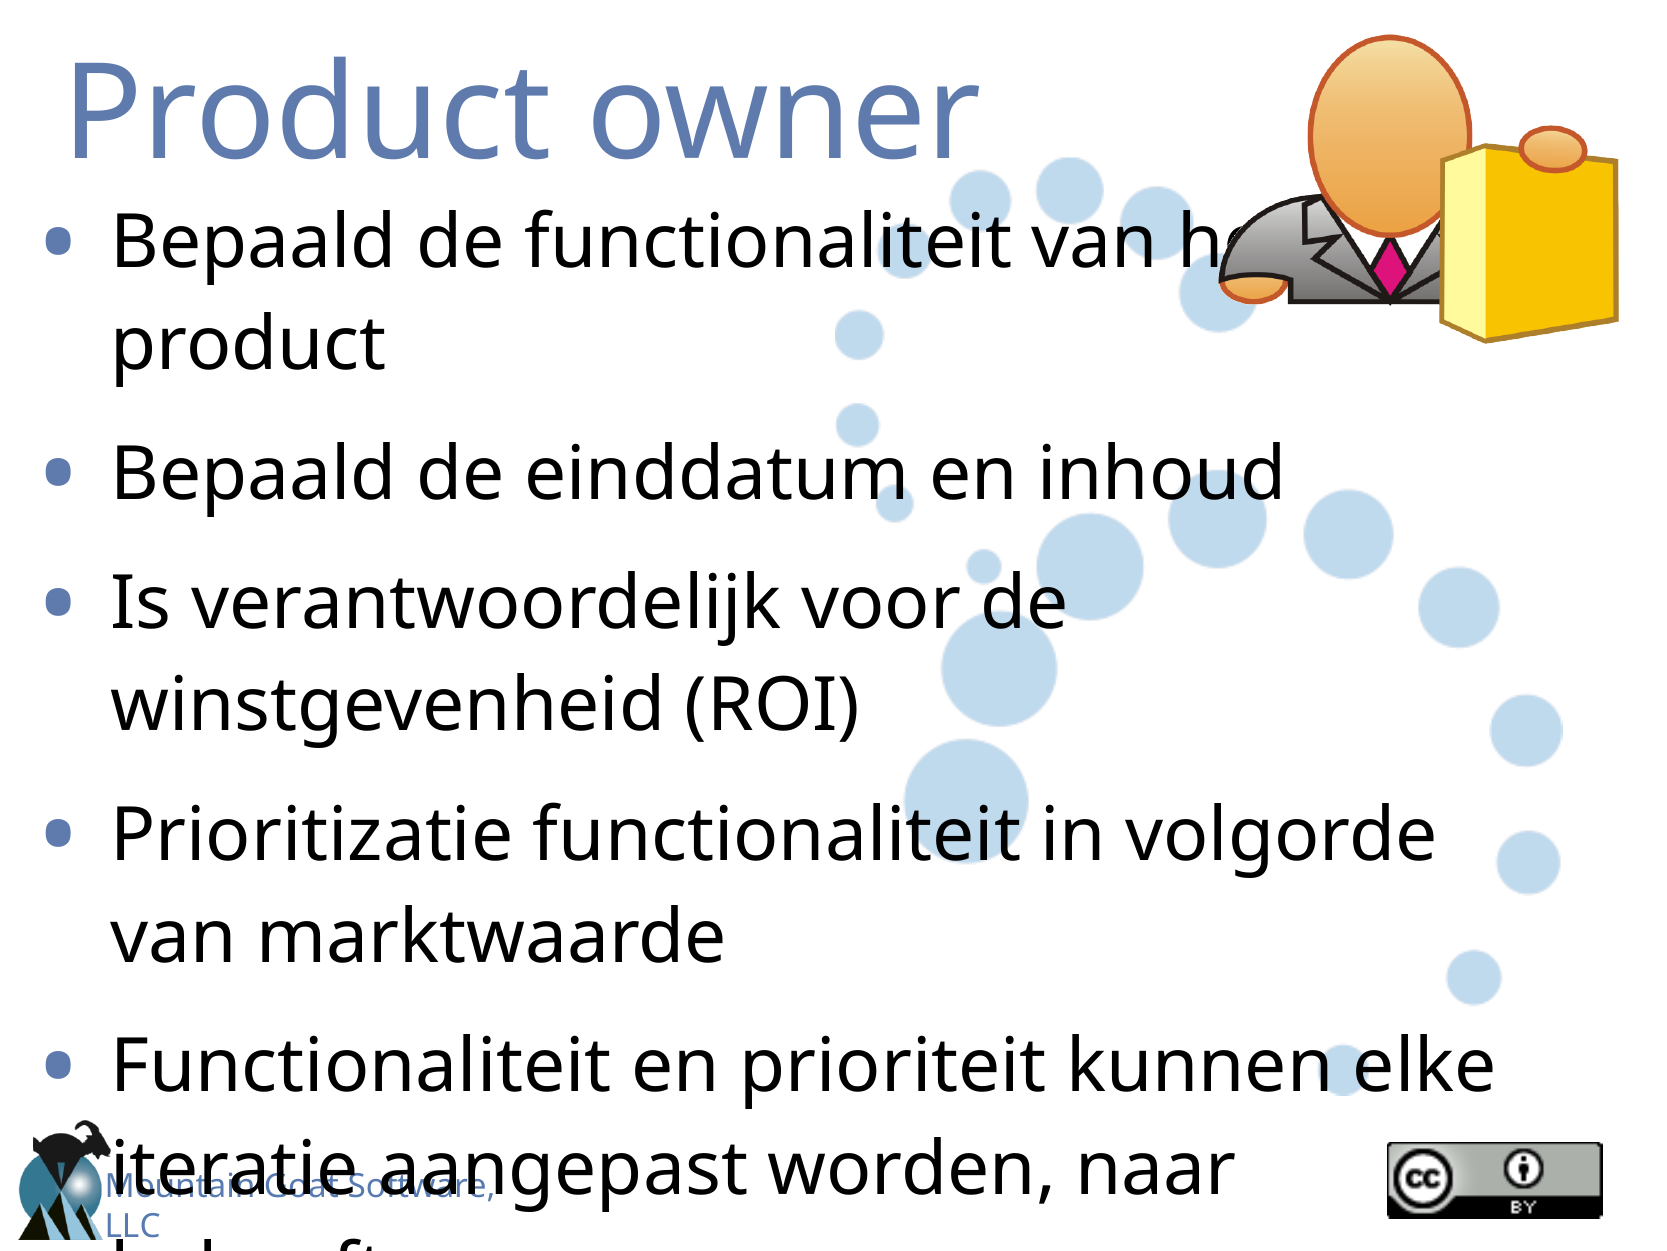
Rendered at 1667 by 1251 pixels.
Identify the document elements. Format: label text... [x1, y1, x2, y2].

title Product owner [56, 18, 1609, 187]
picture [1548, 1142, 1603, 1219]
picture [1218, 34, 1619, 1096]
list Bepaald de functionaliteit van het product Bepaald de einddatum en inhoud Is verantwoordelijk voor de winstgevenheid (ROI) Prioritizatie functionaliteit in volgorde van marktwaarde Functionaliteit en prioriteit kunnen elke iteratie aangepast worden, naar behoefte Accepteert het uiteindelijke resultaat (of niet) [0, 187, 1548, 1251]
